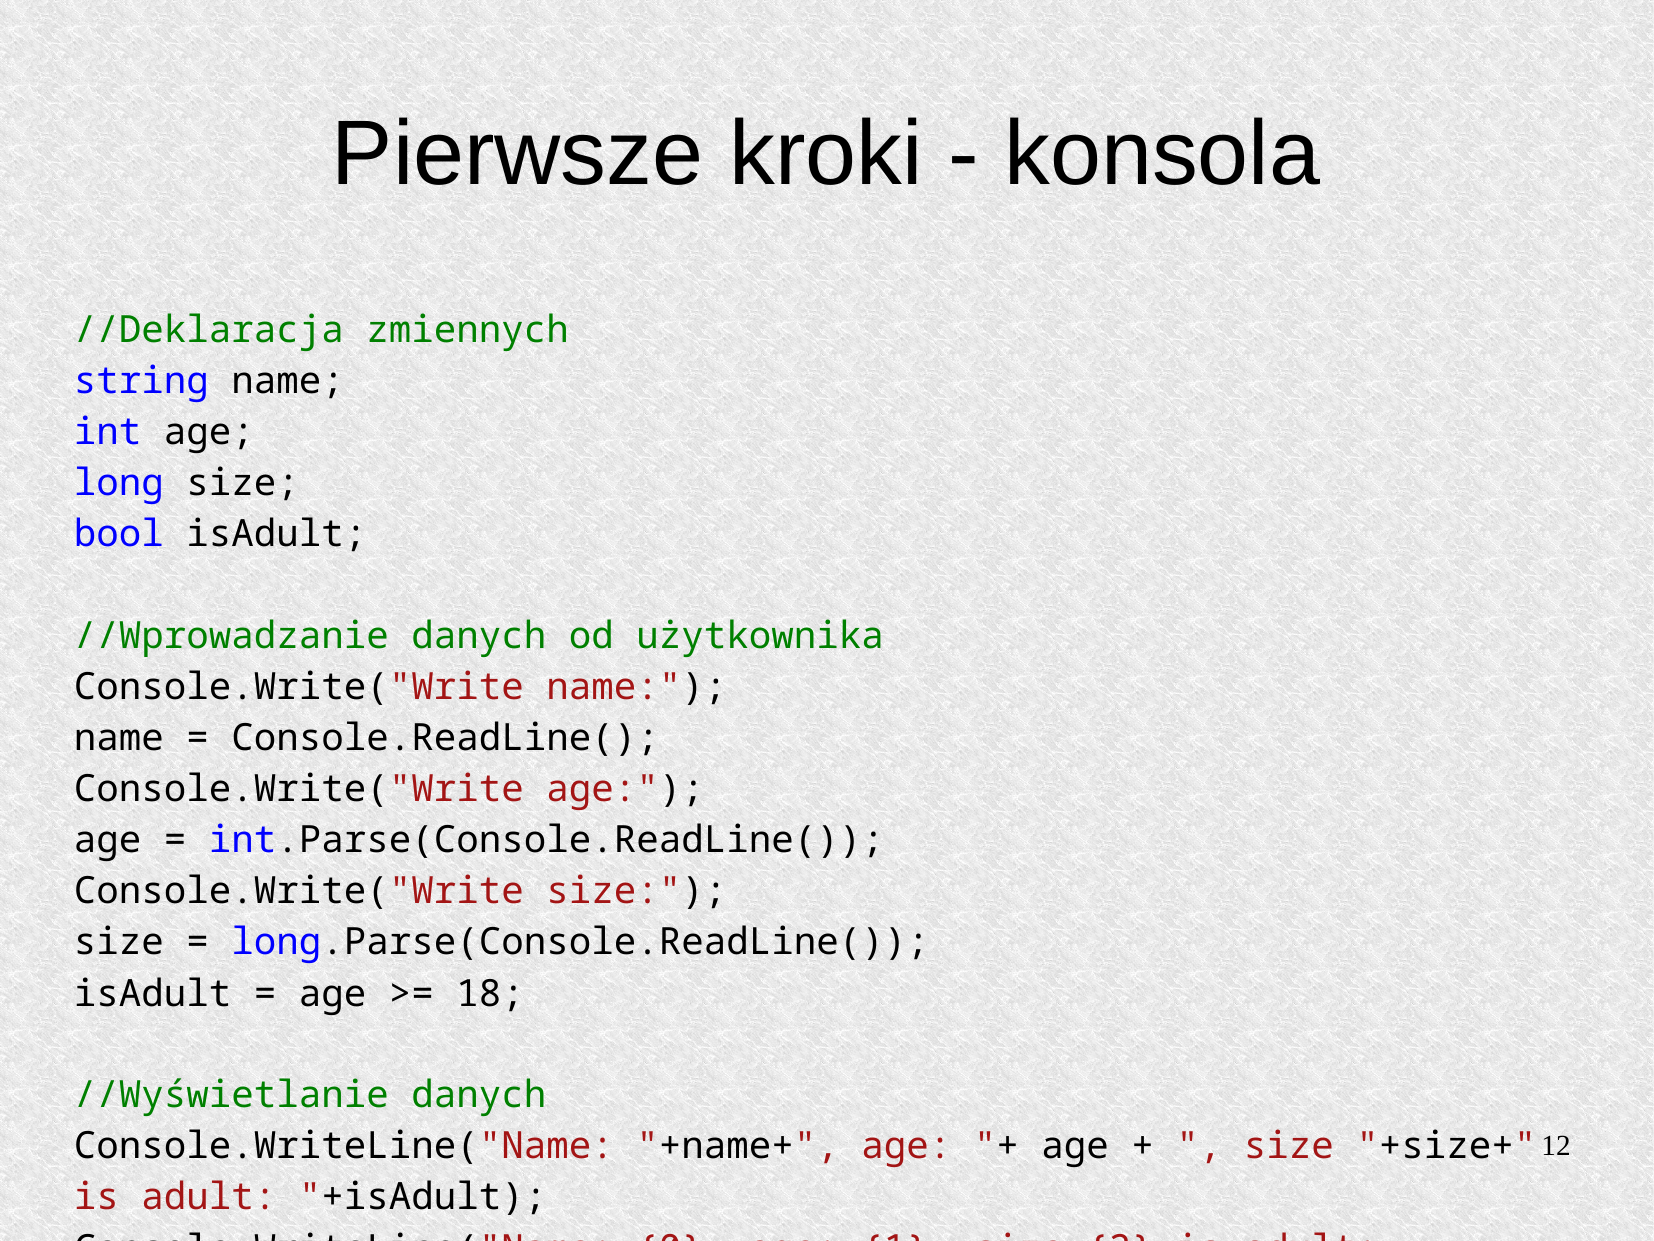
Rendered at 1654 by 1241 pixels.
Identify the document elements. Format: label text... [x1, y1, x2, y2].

text_box //Deklaracja zmiennych string name; int age; long size; bool isAdult; //Wprowadzanie danych od użytkownika Console.Write("Write name:"); name = Console.ReadLine(); Console.Write("Write age:"); age = int.Parse(Console.ReadLine()); Console.Write("Write size:"); size = long.Parse(Console.ReadLine()); isAdult = age >= 18; //Wyświetlanie danych Console.WriteLine("Name: "+name+", age: "+ age + ", size "+size+" is adult: "+isAdult); Console.WriteLine("Name: {0}, age: {1}, size {2} is adult: {3}",name,age,size,isAdult); Console.WriteLine($"Name: {name}, age: {age}, size {size} is adult: {isAdult}"); [59, 295, 1565, 1152]
picture [0, 0, 1654, 1241]
title Pierwsze kroki - konsola [82, 49, 1571, 257]
